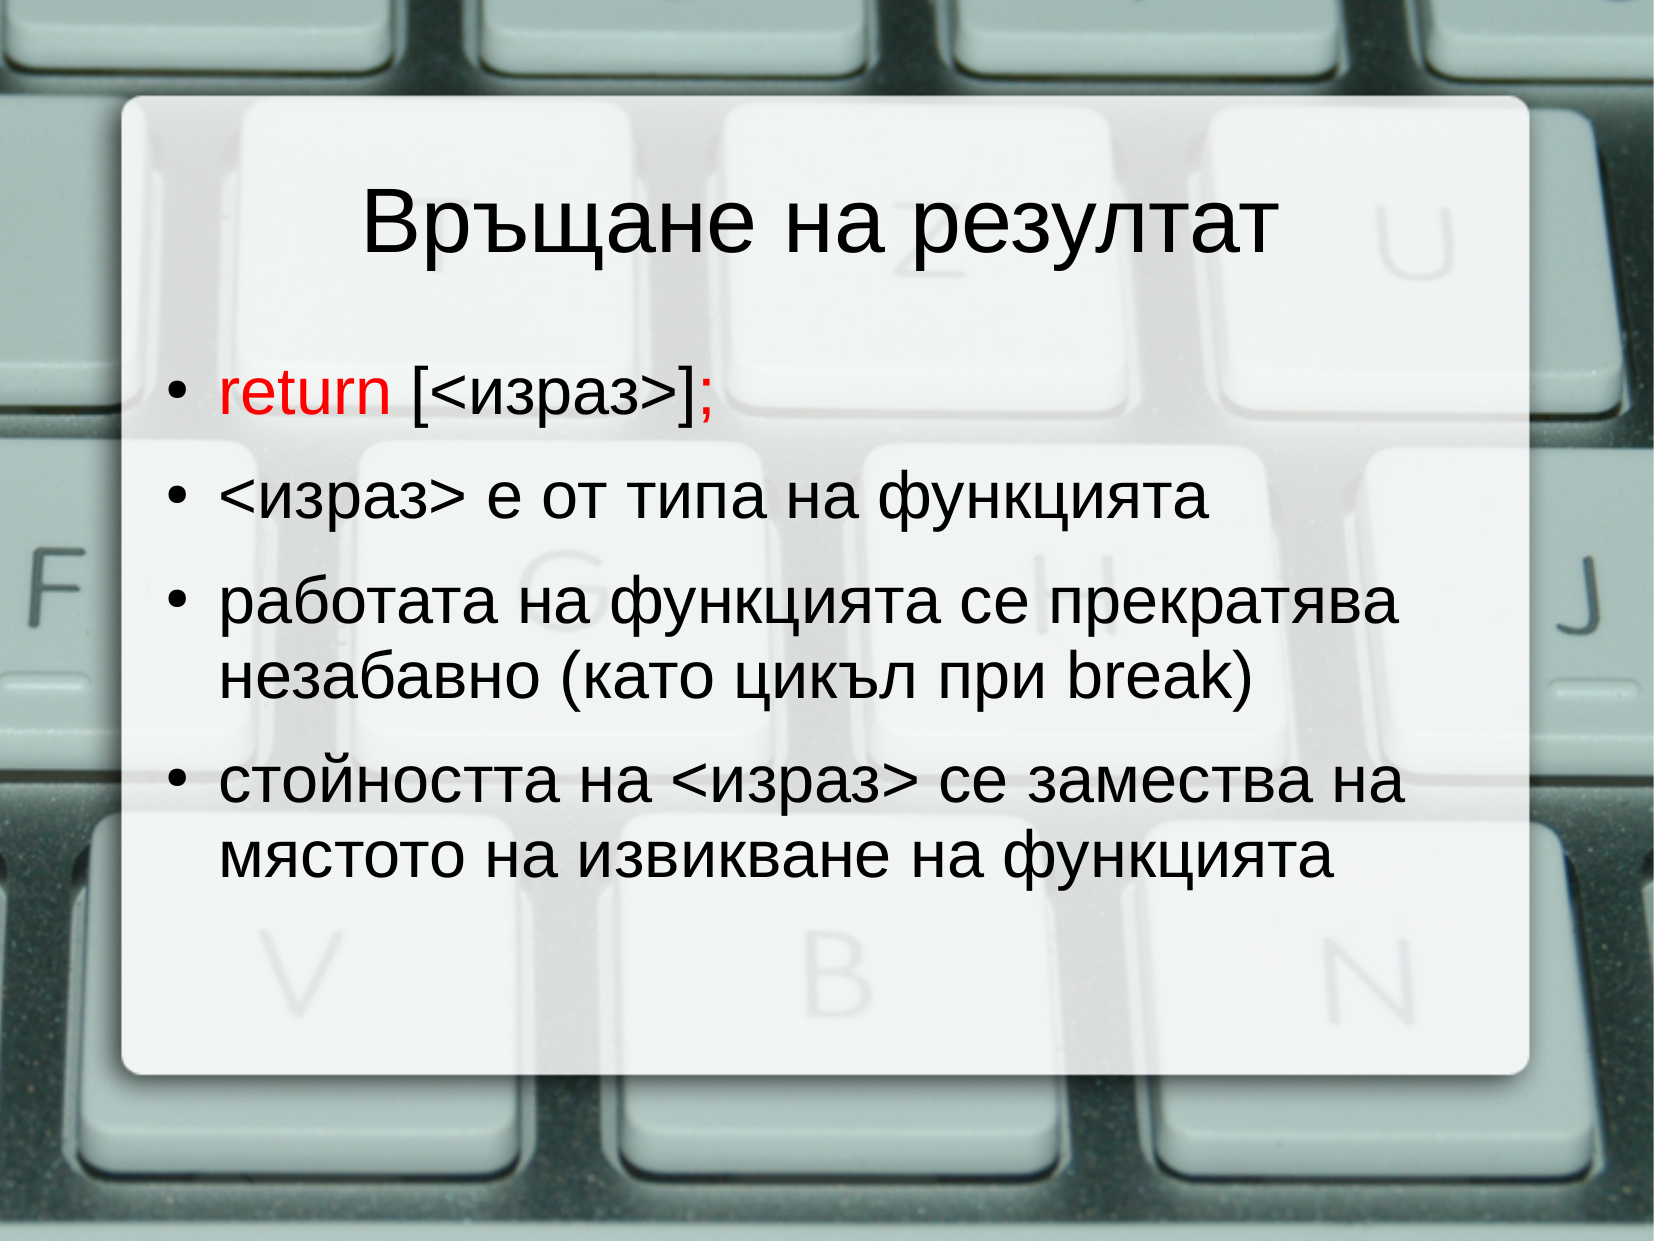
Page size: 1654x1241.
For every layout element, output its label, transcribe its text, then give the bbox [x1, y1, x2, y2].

list return [<израз>]; <израз> е от типа на функцията работата на функцията се прекратява незабавно (като цикъл при break) стойността на <израз> се замества на мястото на извикване на функцията [147, 354, 1506, 1074]
picture [0, 0, 1654, 1241]
title Връщане на резултат [135, 117, 1506, 325]
